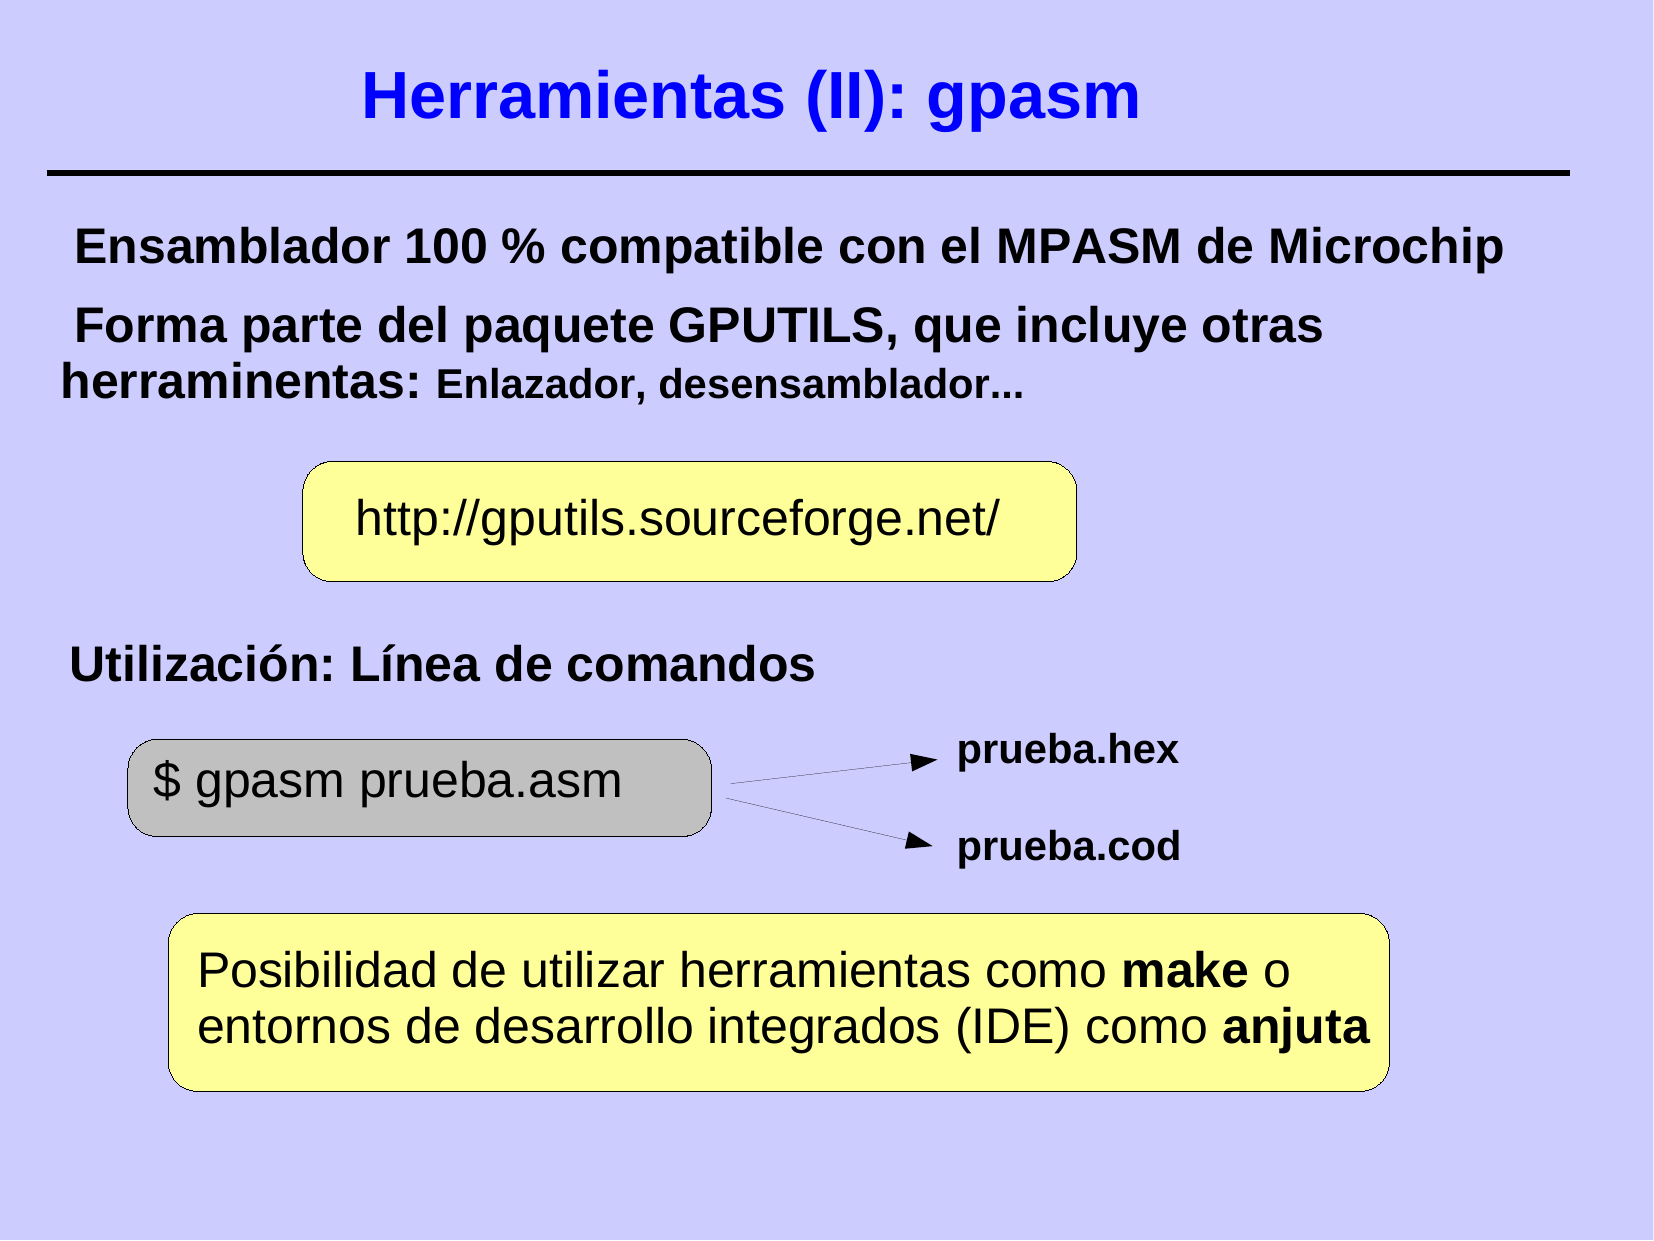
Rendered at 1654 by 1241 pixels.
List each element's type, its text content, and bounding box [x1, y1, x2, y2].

text_box [302, 461, 1077, 582]
text_box prueba.cod [956, 822, 1190, 877]
text_box prueba.hex [956, 725, 1187, 781]
title Herramientas (II): gpasm [114, 0, 1390, 178]
text_box Utilización: Línea de comandos [55, 635, 933, 717]
text_box Ensamblador 100 % compatible con el MPASM de Microchip Forma parte del paquete GPUTILS, que incluye otras herraminentas: Enlazador, desensamblador... [60, 217, 1532, 435]
text_box [127, 739, 707, 830]
text_box [168, 913, 1390, 1092]
text_box $ gpasm prueba.asm [139, 752, 924, 889]
text_box Posibilidad de utilizar herramientas como make o entornos de desarrollo integrados (IDE) como anjuta [197, 942, 1371, 1072]
text_box http://gputils.sourceforge.net/ [355, 490, 1002, 553]
